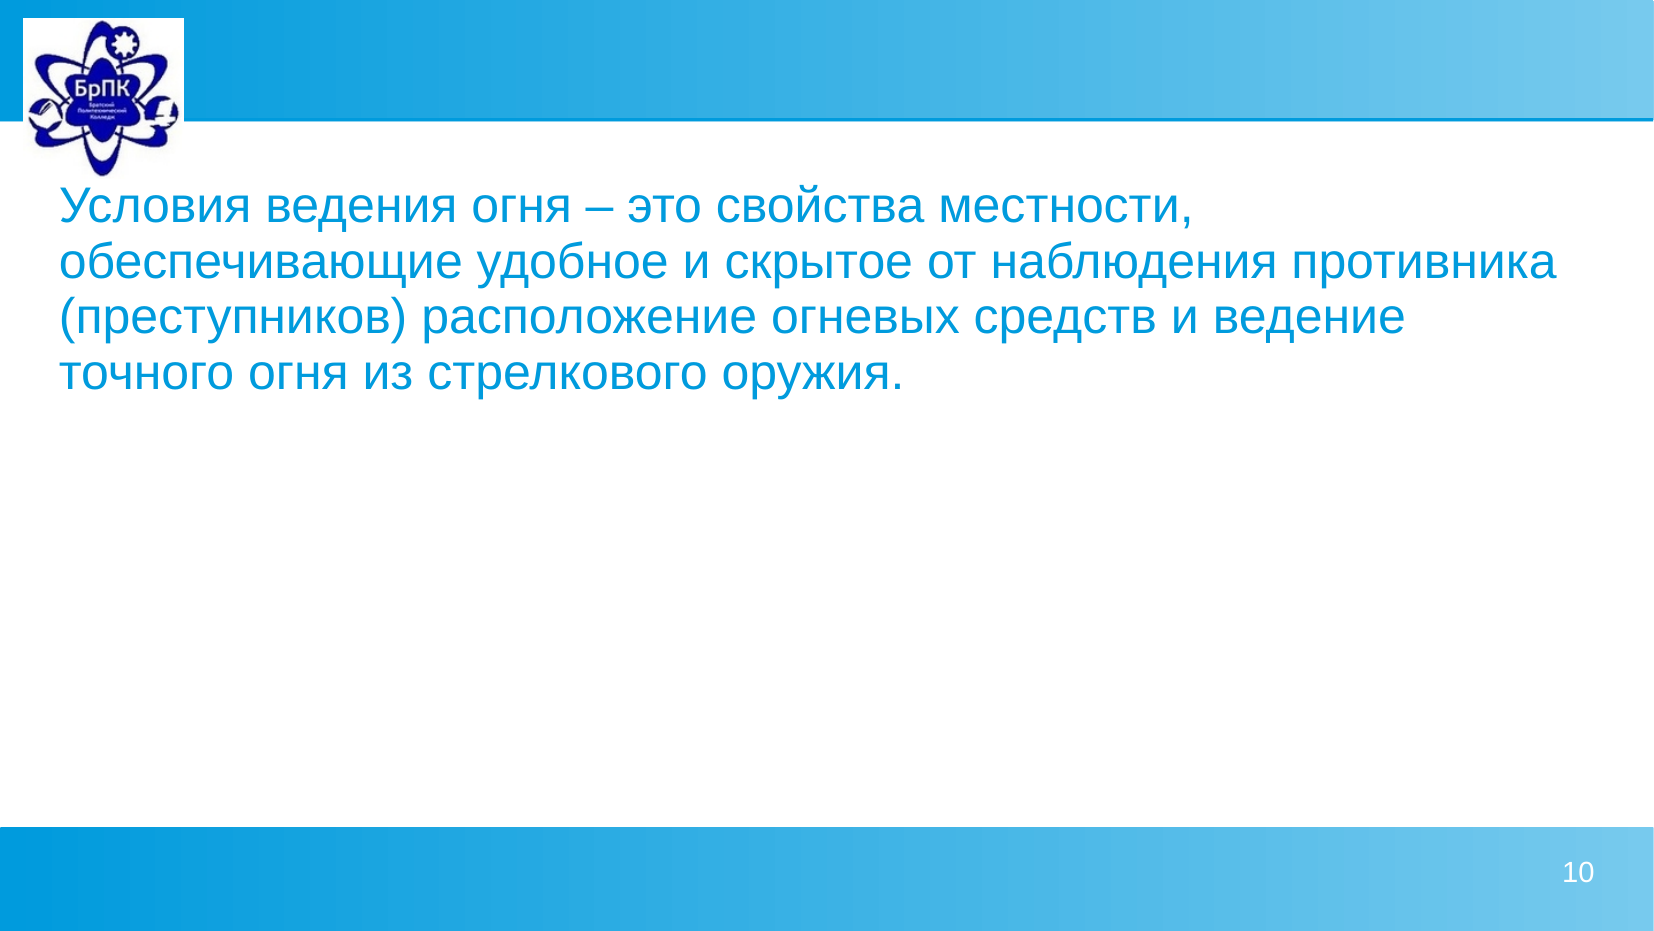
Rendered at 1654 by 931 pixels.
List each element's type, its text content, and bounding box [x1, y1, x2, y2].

picture [23, 19, 184, 179]
list Условия ведения огня – это свойства местности, обеспечивающие удобное и скрытое от наблюдения противника (преступников) расположение огневых средств и ведение точного огня из стрелкового оружия. [59, 177, 1595, 768]
